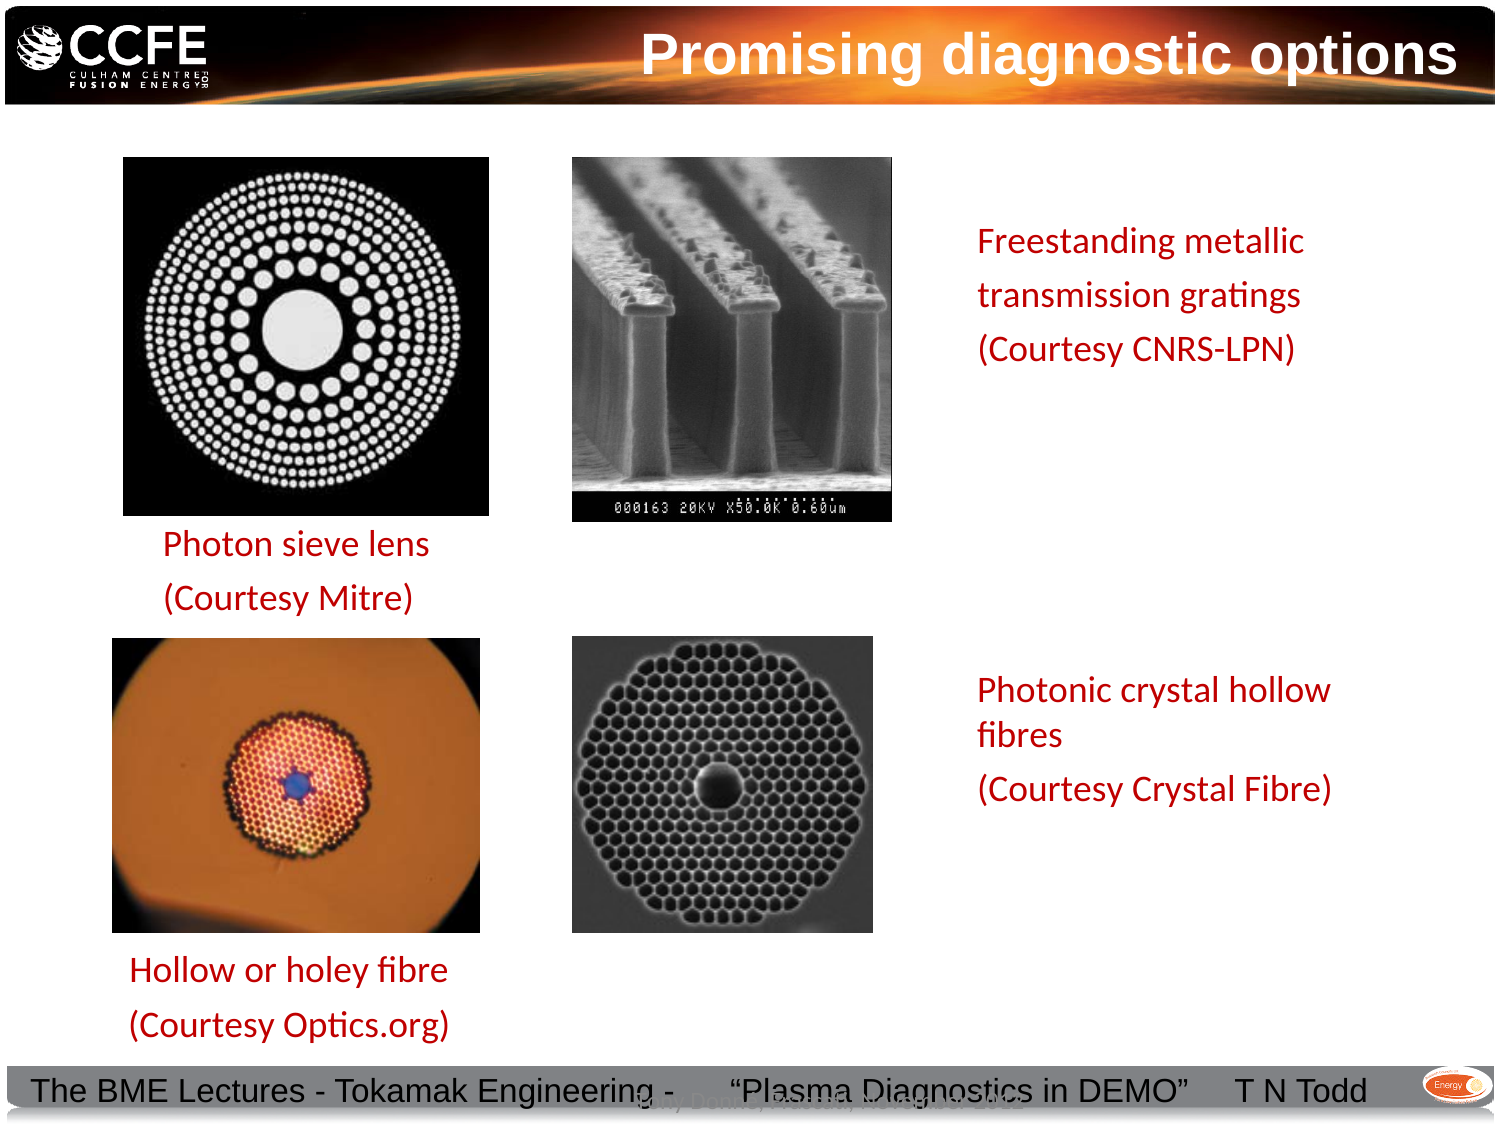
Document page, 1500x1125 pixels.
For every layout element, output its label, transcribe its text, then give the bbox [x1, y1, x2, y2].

text_box Promising diagnostic options [626, 0, 1477, 103]
text_box Photon sieve lens (Courtesy Mitre) [148, 511, 446, 626]
text_box Hollow or holey fibre (Courtesy Optics.org) [113, 937, 466, 1053]
text_box Tony Donné, Frascati, November 2012 [620, 1069, 1105, 1125]
picture [112, 638, 480, 933]
text_box Photonic crystal hollow fibres (Courtesy Crystal Fibre) [962, 656, 1377, 817]
picture [572, 157, 892, 522]
picture [572, 636, 873, 933]
picture [5, 6, 1495, 105]
picture [123, 157, 489, 516]
picture [7, 1066, 1494, 1125]
text_box Freestanding metallic transmission gratings (Courtesy CNRS-LPN) [962, 207, 1320, 378]
